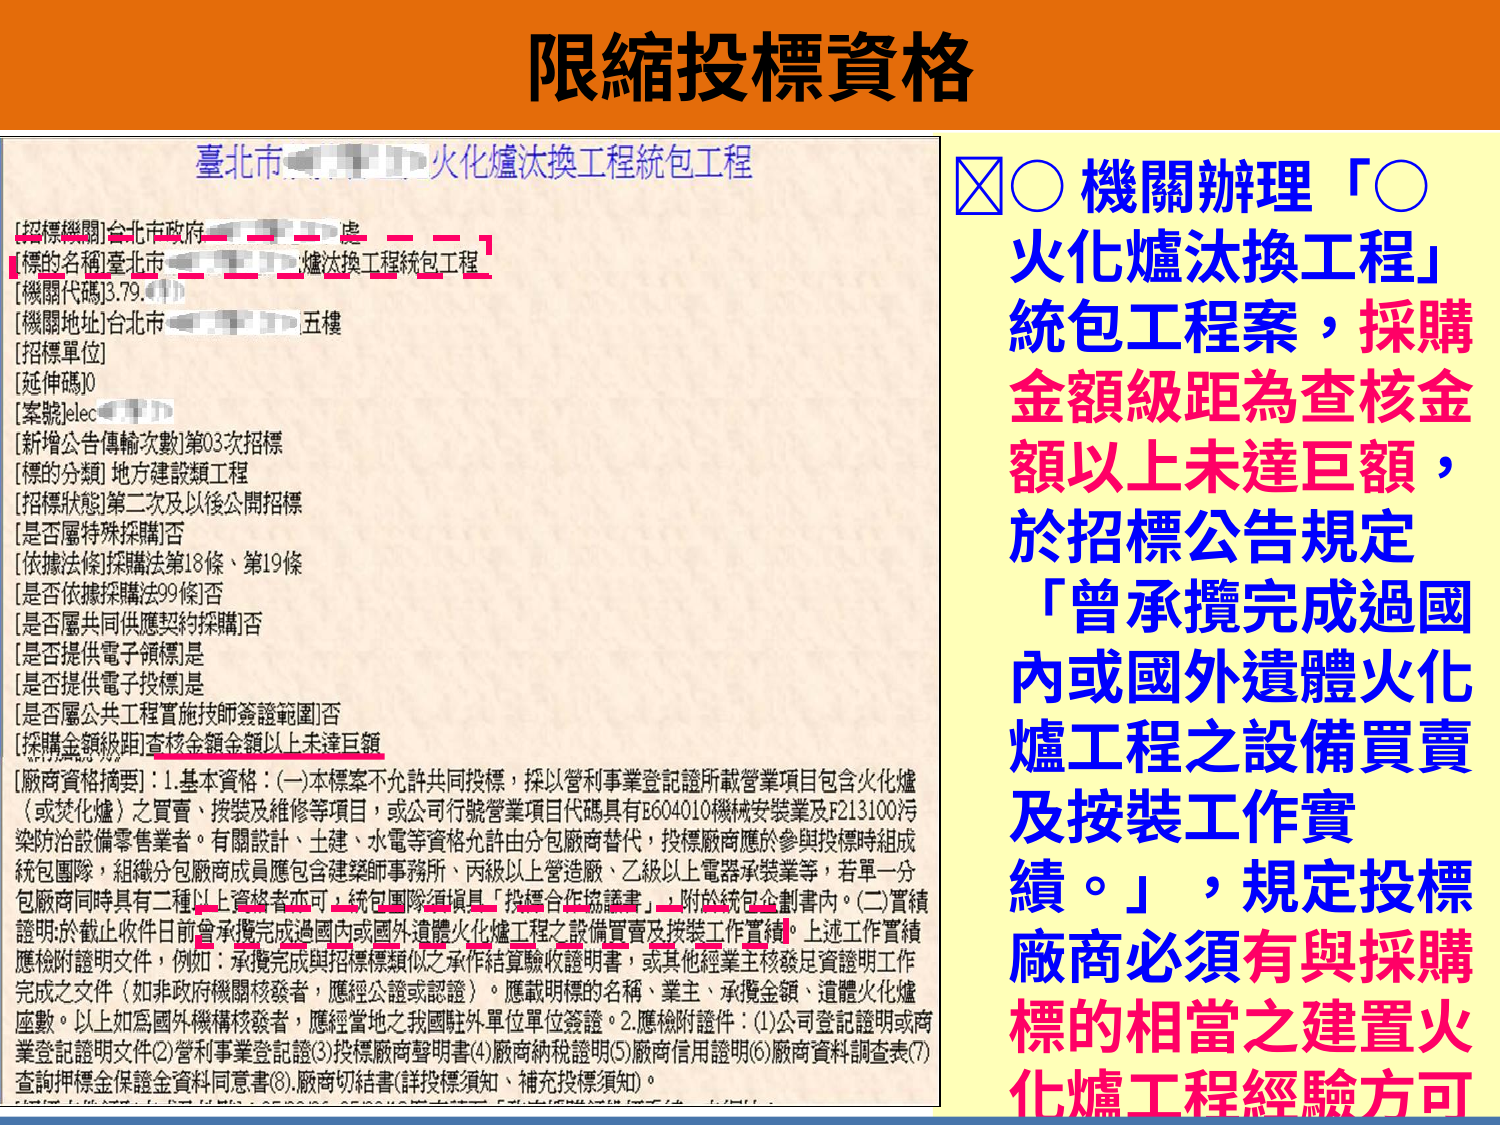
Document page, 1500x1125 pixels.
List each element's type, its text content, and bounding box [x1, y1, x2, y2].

picture [0, 137, 939, 1106]
text_box 限縮投標資格 [0, 0, 1500, 130]
text_box [0, 1116, 1500, 1125]
text_box ○機關辦理「○火化爐汰換工程」統包工程案，採購金額級距為查核金額以上未達巨額，於招標公告規定「曾承攬完成過國內或國外遺體火化爐工程之設備買賣及按裝工作實績。」，規定投標廠商必須有與採購標的相當之建置火化爐工程經驗方可投標。 [932, 132, 1500, 1116]
